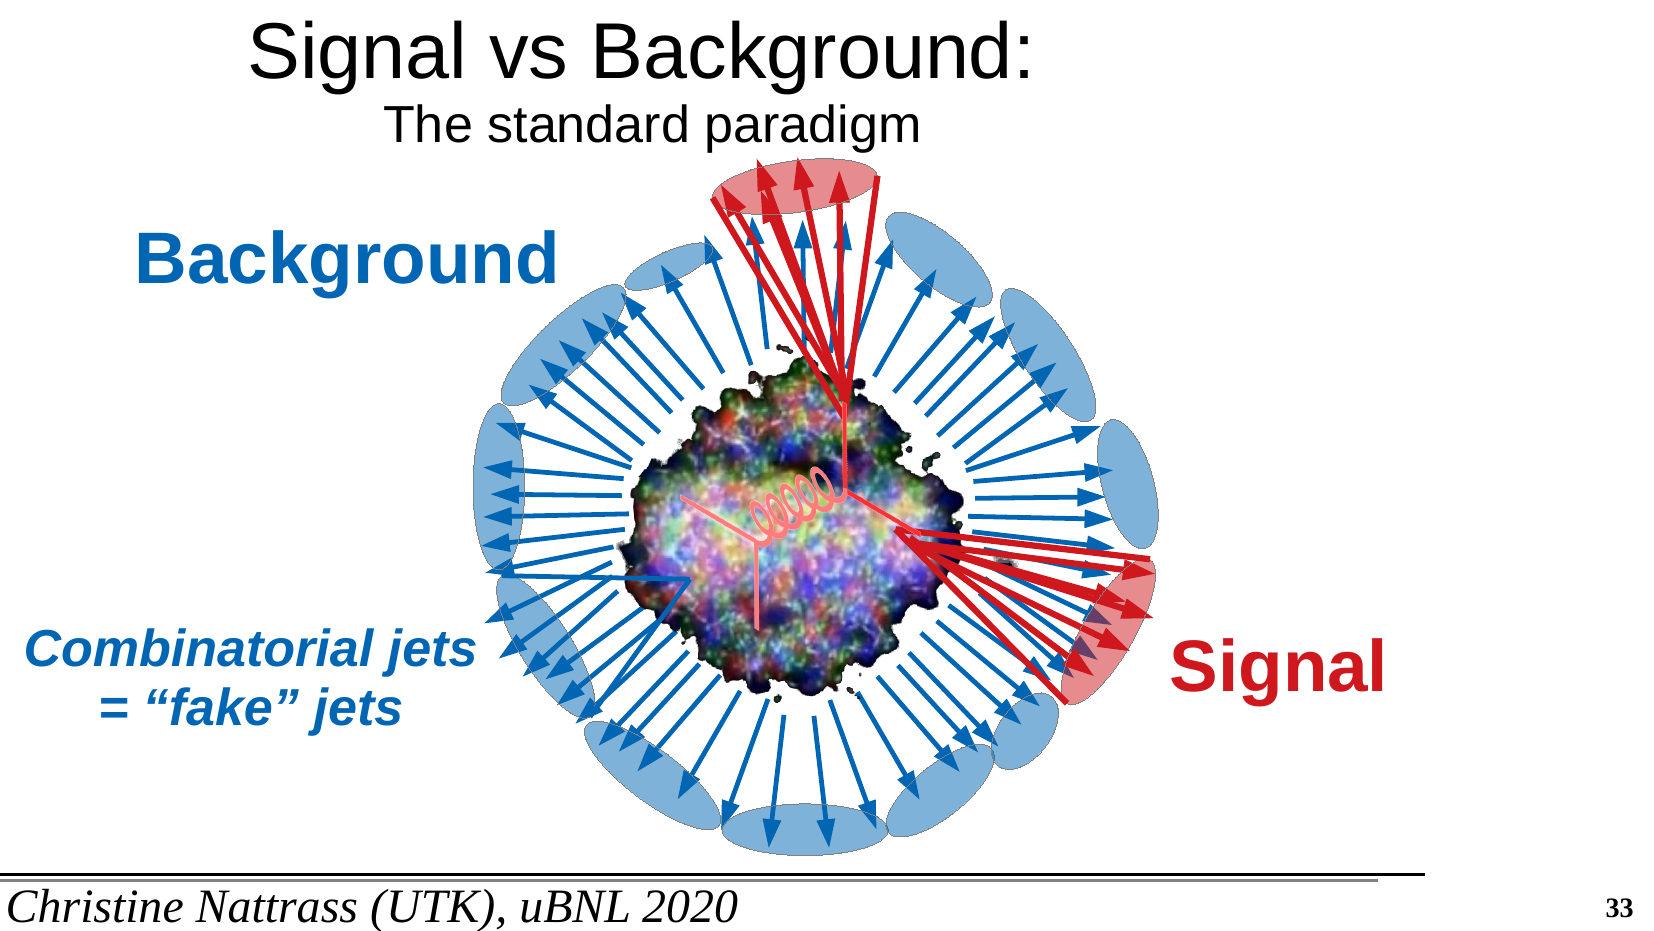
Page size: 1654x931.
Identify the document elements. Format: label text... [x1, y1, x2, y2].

text_box Combinatorial jets [0, 611, 544, 670]
text_box [1097, 419, 1159, 549]
picture [804, 318, 817, 340]
text_box [885, 212, 993, 308]
title Signal vs Background: The standard paradigm [0, 0, 1306, 169]
text_box Background [120, 210, 586, 313]
text_box = “fake” jets [0, 670, 544, 744]
text_box [721, 692, 1059, 856]
text_box [712, 169, 878, 215]
picture [971, 578, 1053, 640]
picture [581, 318, 1053, 733]
picture [581, 580, 684, 703]
text_box [1000, 288, 1096, 422]
text_box [473, 242, 713, 570]
text_box [1061, 560, 1156, 705]
text_box [584, 721, 721, 830]
text_box Signal [1155, 618, 1536, 722]
text_box [496, 576, 596, 719]
